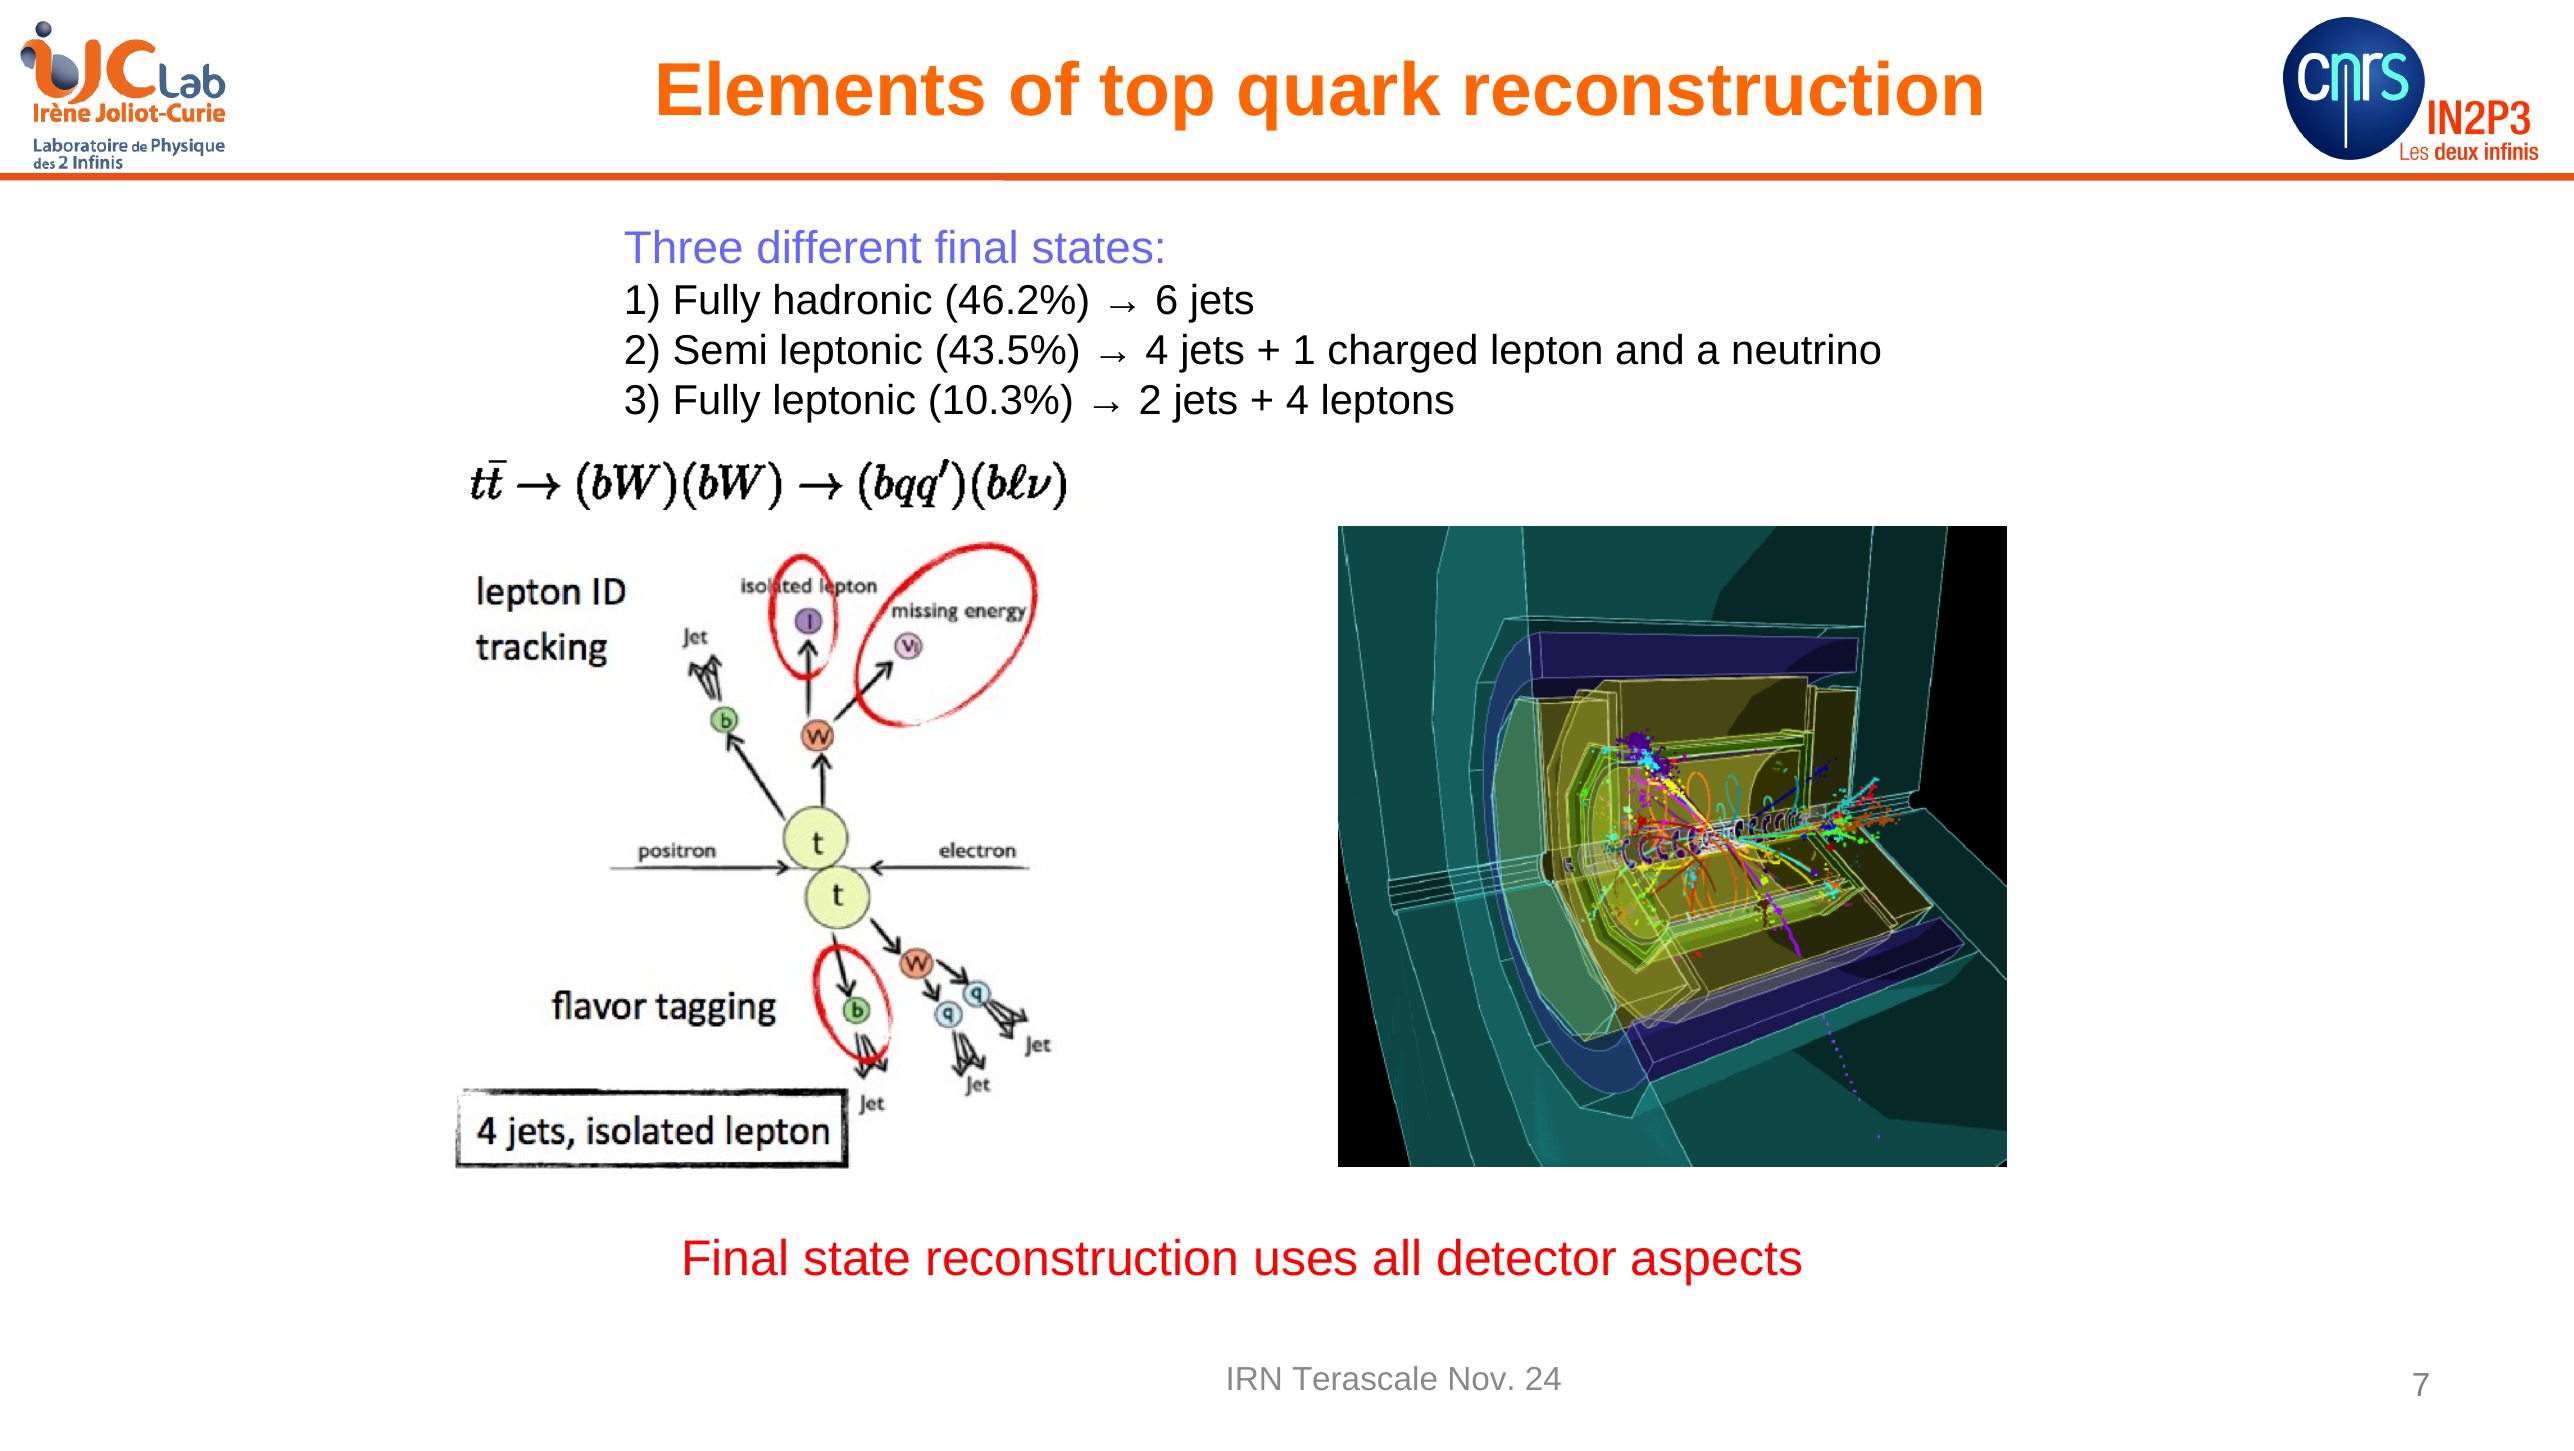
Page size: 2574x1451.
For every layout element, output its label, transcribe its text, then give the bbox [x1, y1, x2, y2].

text_box Final state reconstruction uses all detector aspects [322, 1217, 2187, 1353]
picture [1338, 526, 2007, 1167]
picture [4, 6, 241, 184]
title Elements of top quark reconstruction [226, 9, 2415, 162]
text_box Three different final states: 1) Fully hadronic (46.2%) → 6 jets 2) Semi leptonic (43.5%) → 4 jets + 1 charged lepton and a neutrino 3) Fully leptonic (10.3%) → 2 jets + 4 leptons [609, 210, 2077, 431]
picture [451, 459, 1117, 1170]
picture [2415, 17, 2538, 160]
